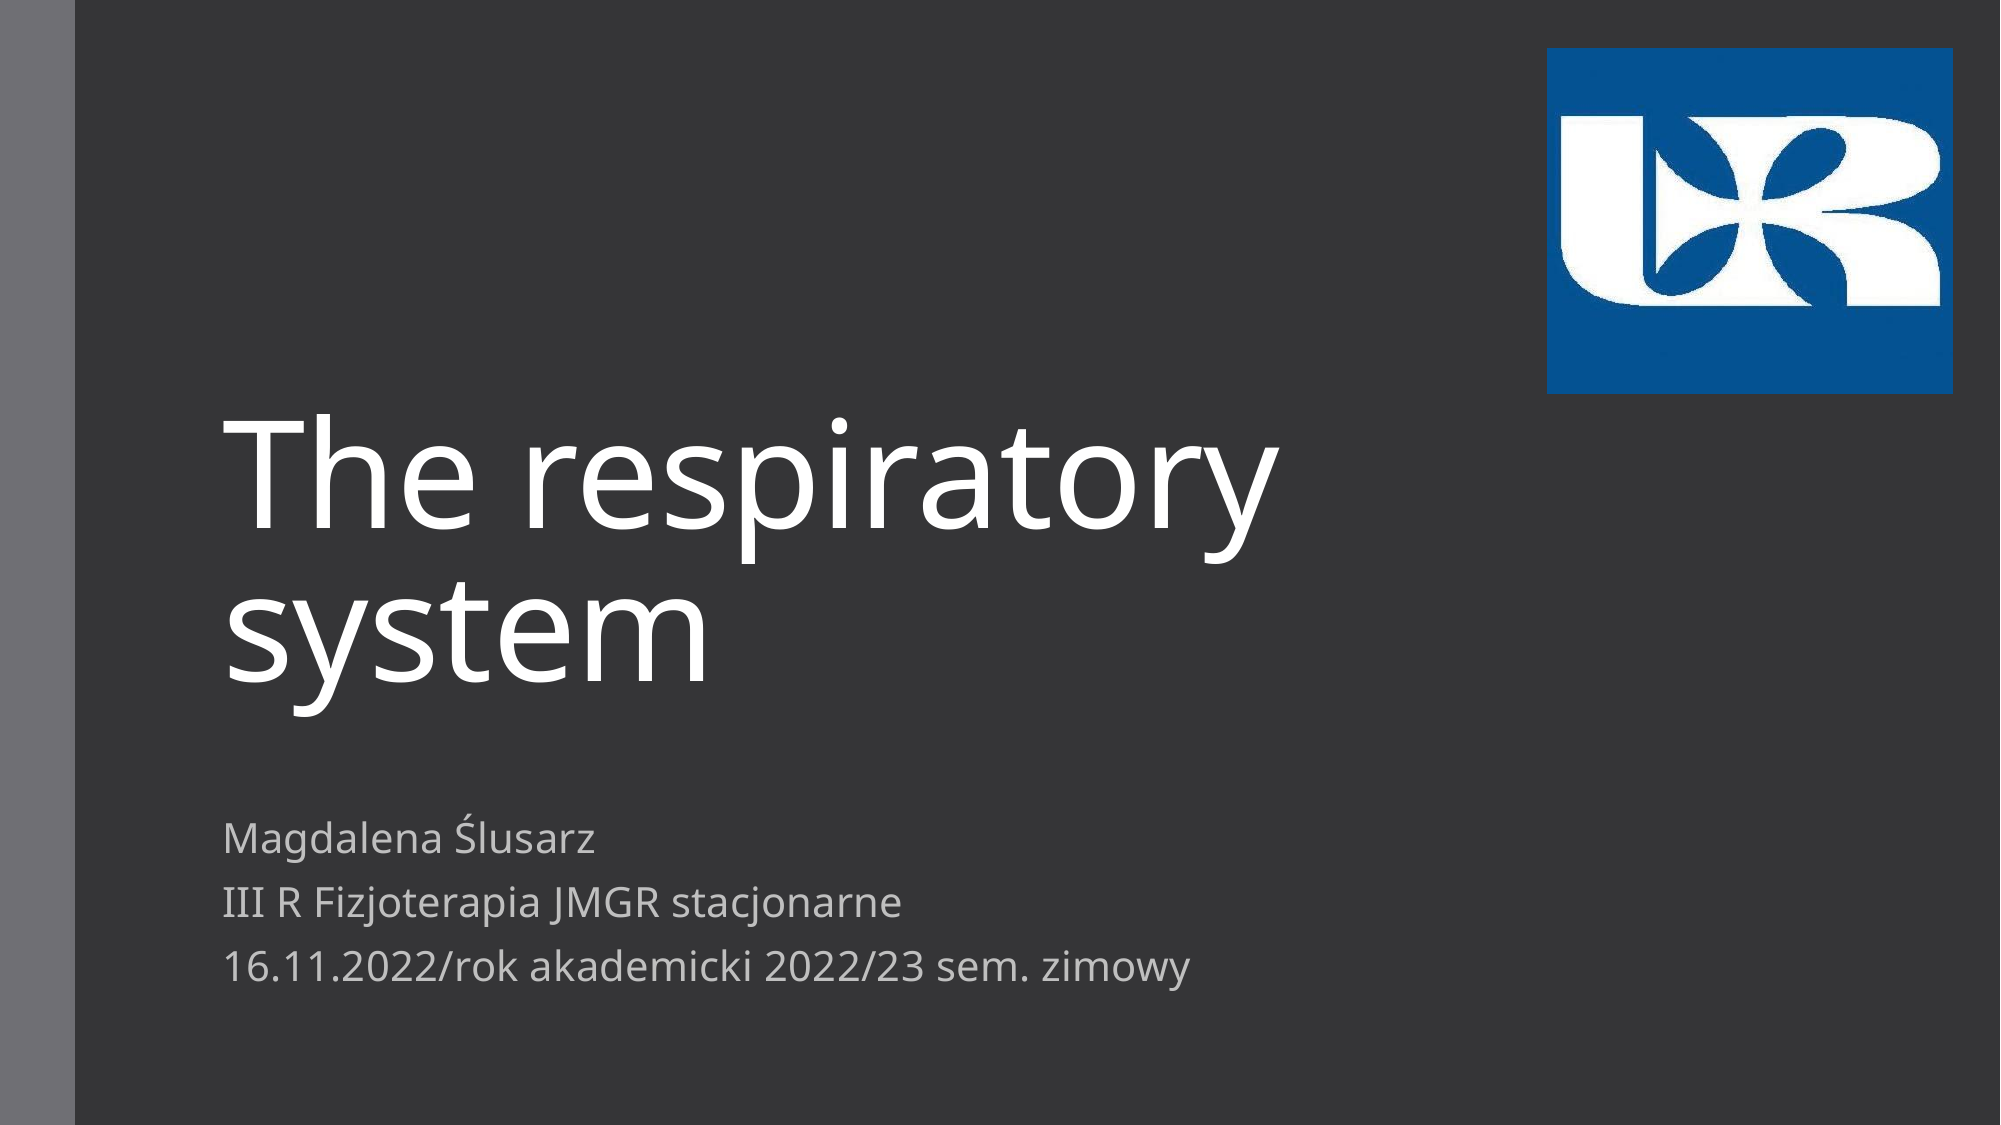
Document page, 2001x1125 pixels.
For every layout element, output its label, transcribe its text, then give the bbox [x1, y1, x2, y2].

subtitle Magdalena Ślusarz III R Fizjoterapia JMGR stacjonarne 16.11.2022/rok akademicki 2022/23 sem. zimowy [206, 817, 1752, 1066]
title The respiratory system [206, 124, 1752, 720]
picture [1547, 48, 1953, 394]
